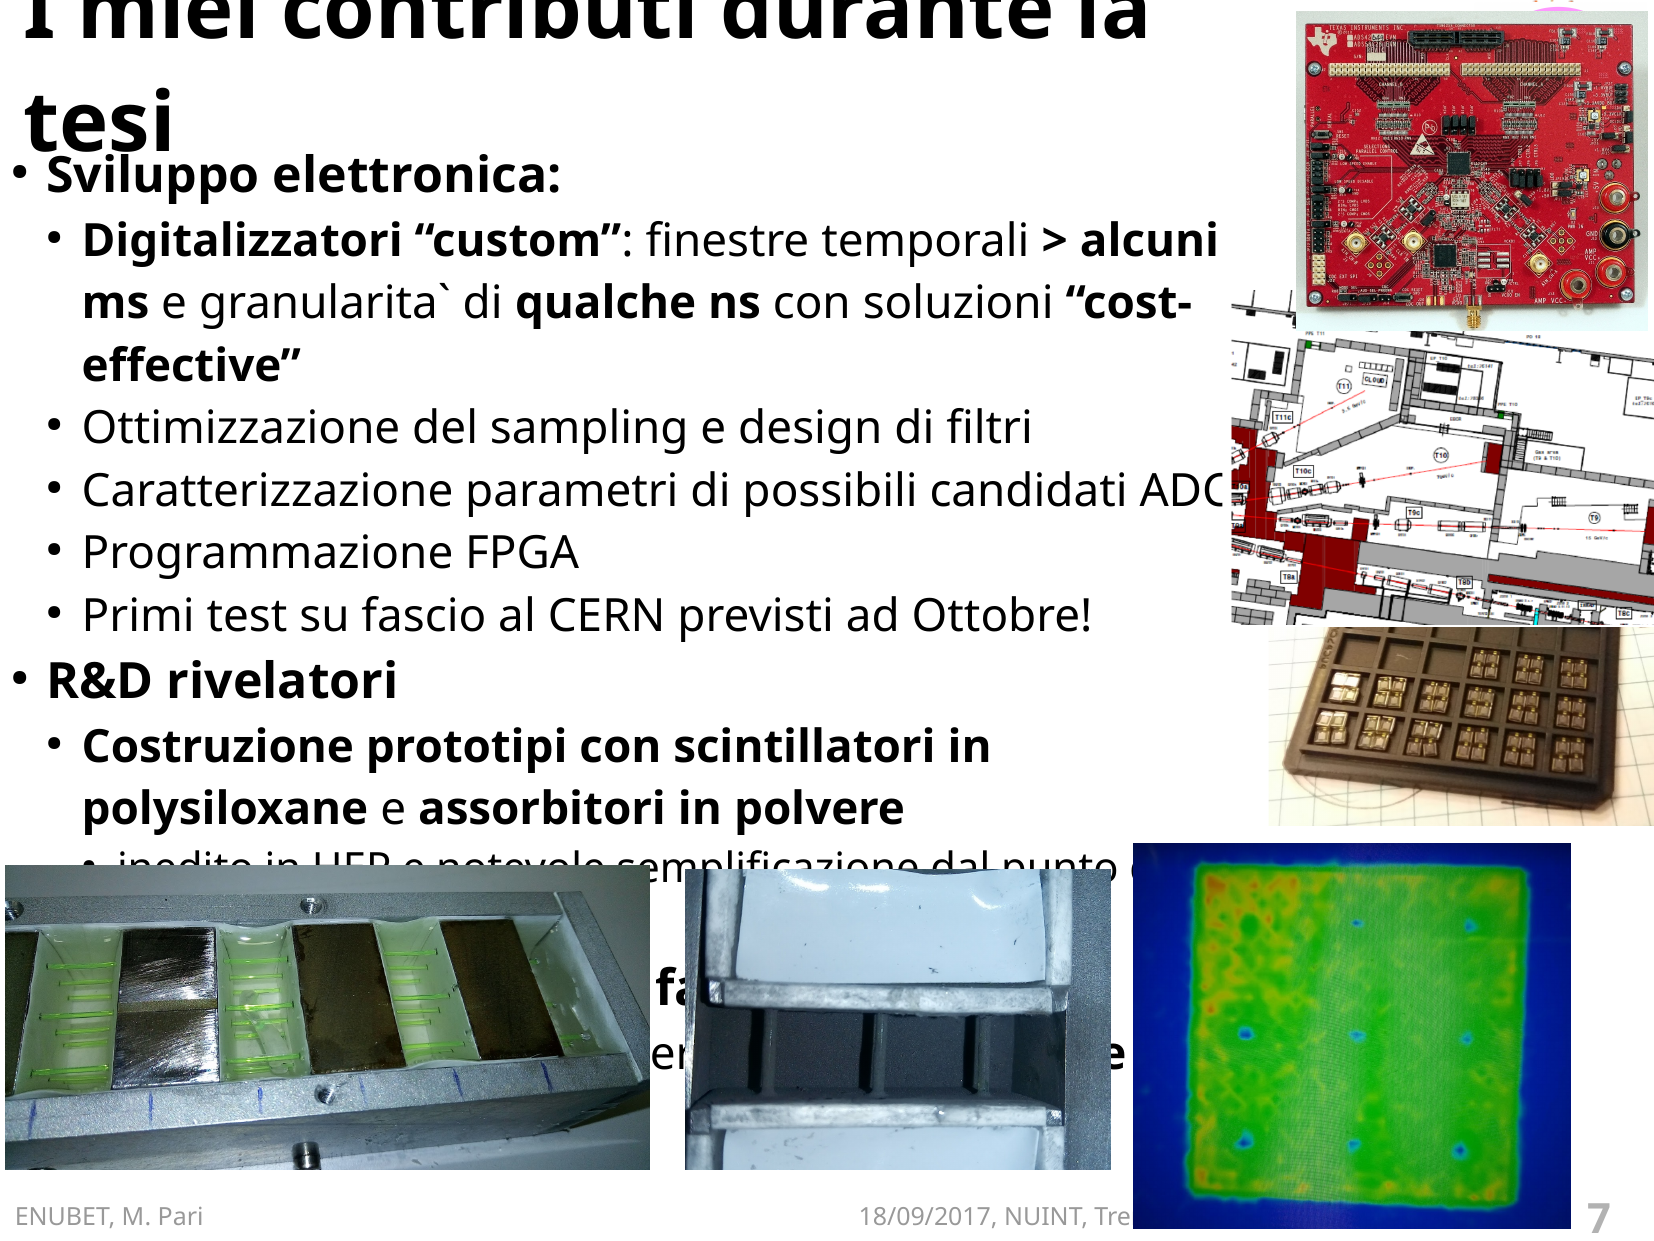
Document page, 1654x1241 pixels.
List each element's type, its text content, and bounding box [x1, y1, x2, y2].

text_box Sviluppo elettronica: Digitalizzatori “custom”: finestre temporali > alcuni ms e granularita` di qualche ns con soluzioni “cost-effective” Ottimizzazione del sampling e design di filtri Caratterizzazione parametri di possibili candidati ADC Programmazione FPGA Primi test su fascio al CERN previsti ad Ottobre! R&D rivelatori Costruzione prototipi con scintillatori in polysiloxane e assorbitori in polvere inedito in HEP e notevole semplificazione dal punto di vista realizzativo Partecipazione a test su fascio al CERN-PS e a INFN-LNL per test di irradiazione SiPM con neutroni [0, 131, 1288, 524]
picture [1268, 627, 1654, 826]
title I miei contributi durante la tesi [23, 1, 1288, 125]
picture [1133, 843, 1571, 1229]
picture [685, 869, 1111, 1170]
picture [5, 865, 650, 1170]
picture [1222, 0, 1654, 625]
